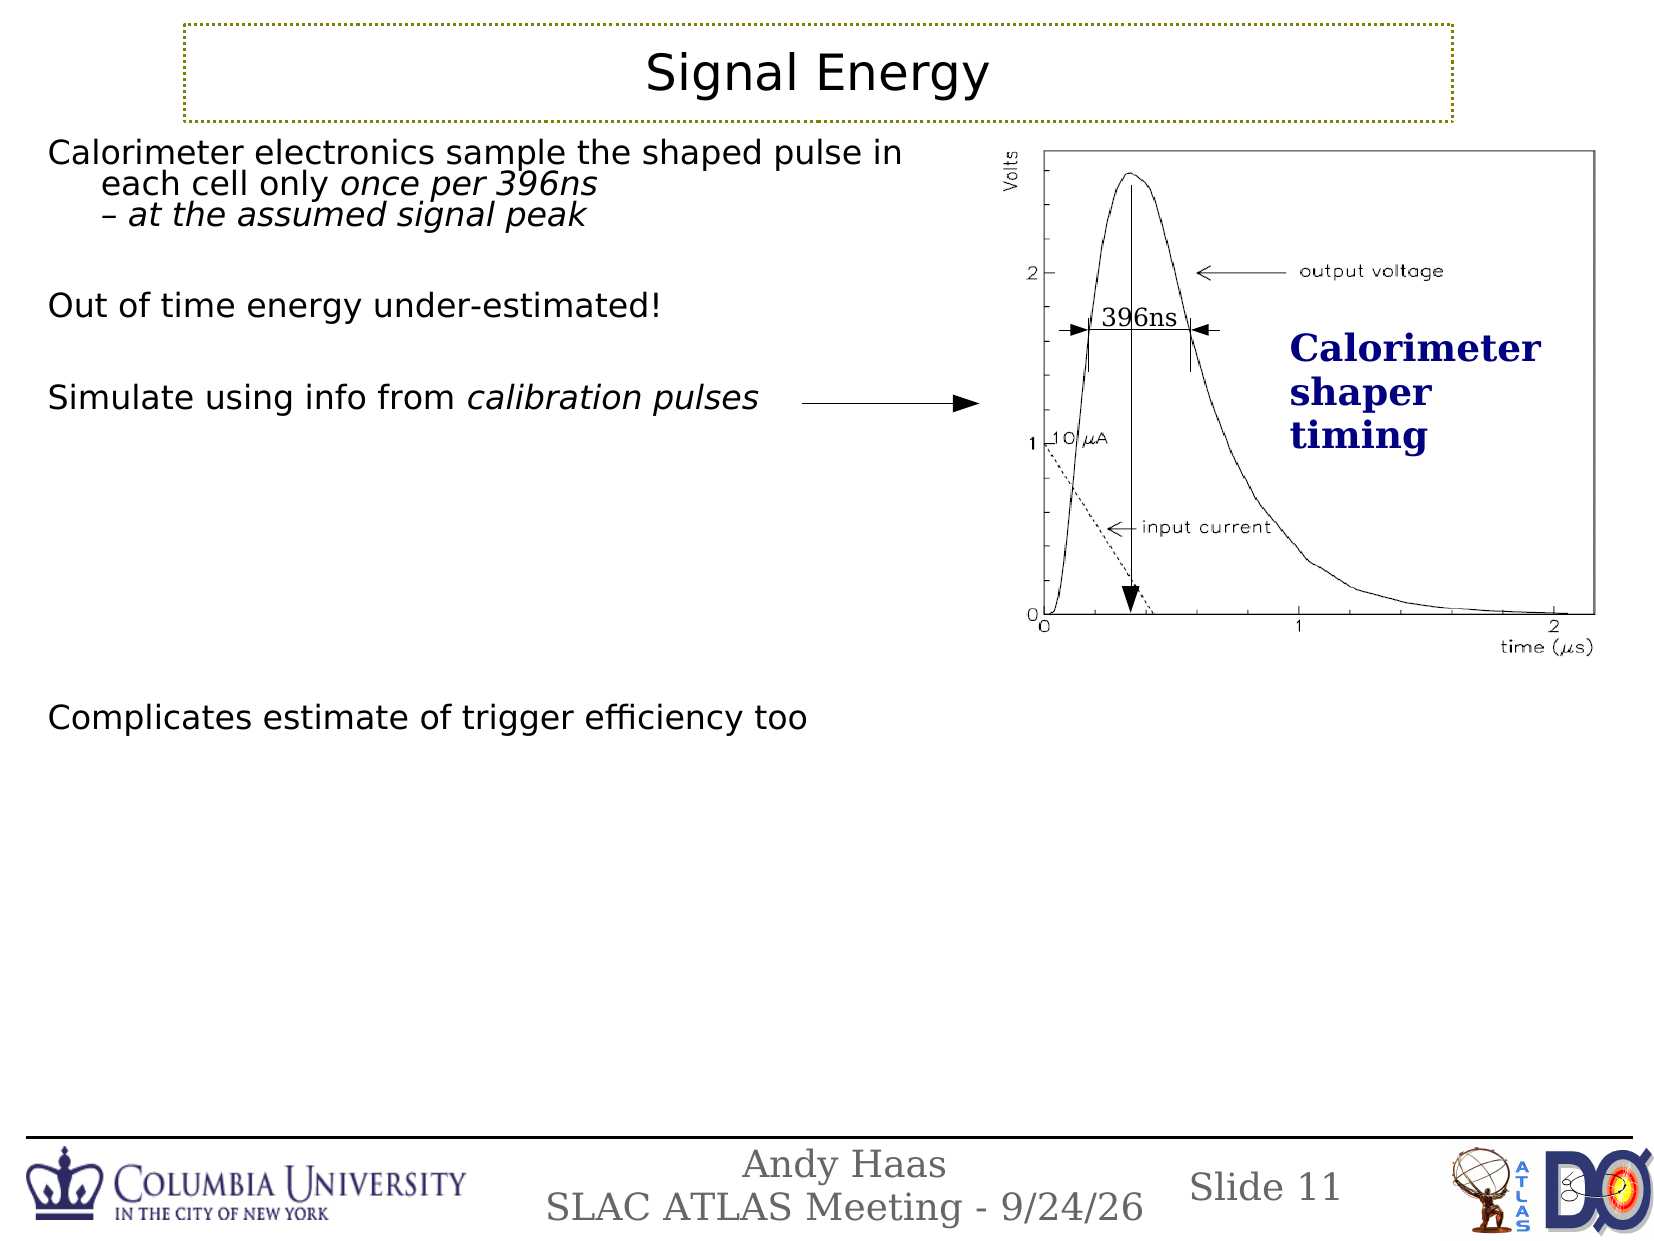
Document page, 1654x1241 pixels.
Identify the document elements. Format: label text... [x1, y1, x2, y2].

picture [1539, 1146, 1654, 1239]
list Calorimeter electronics sample the shaped pulse in each cell only once per 396ns – at the assumed signal peak Out of time energy under-estimated! Simulate using info from calibration pulses Complicates estimate of trigger efficiency too [30, 140, 914, 1125]
title Signal Energy [184, 24, 1453, 122]
text_box Calorimeter shaper timing [1289, 325, 1573, 458]
picture [1445, 1140, 1537, 1241]
picture [970, 131, 1620, 674]
picture [26, 1146, 467, 1220]
